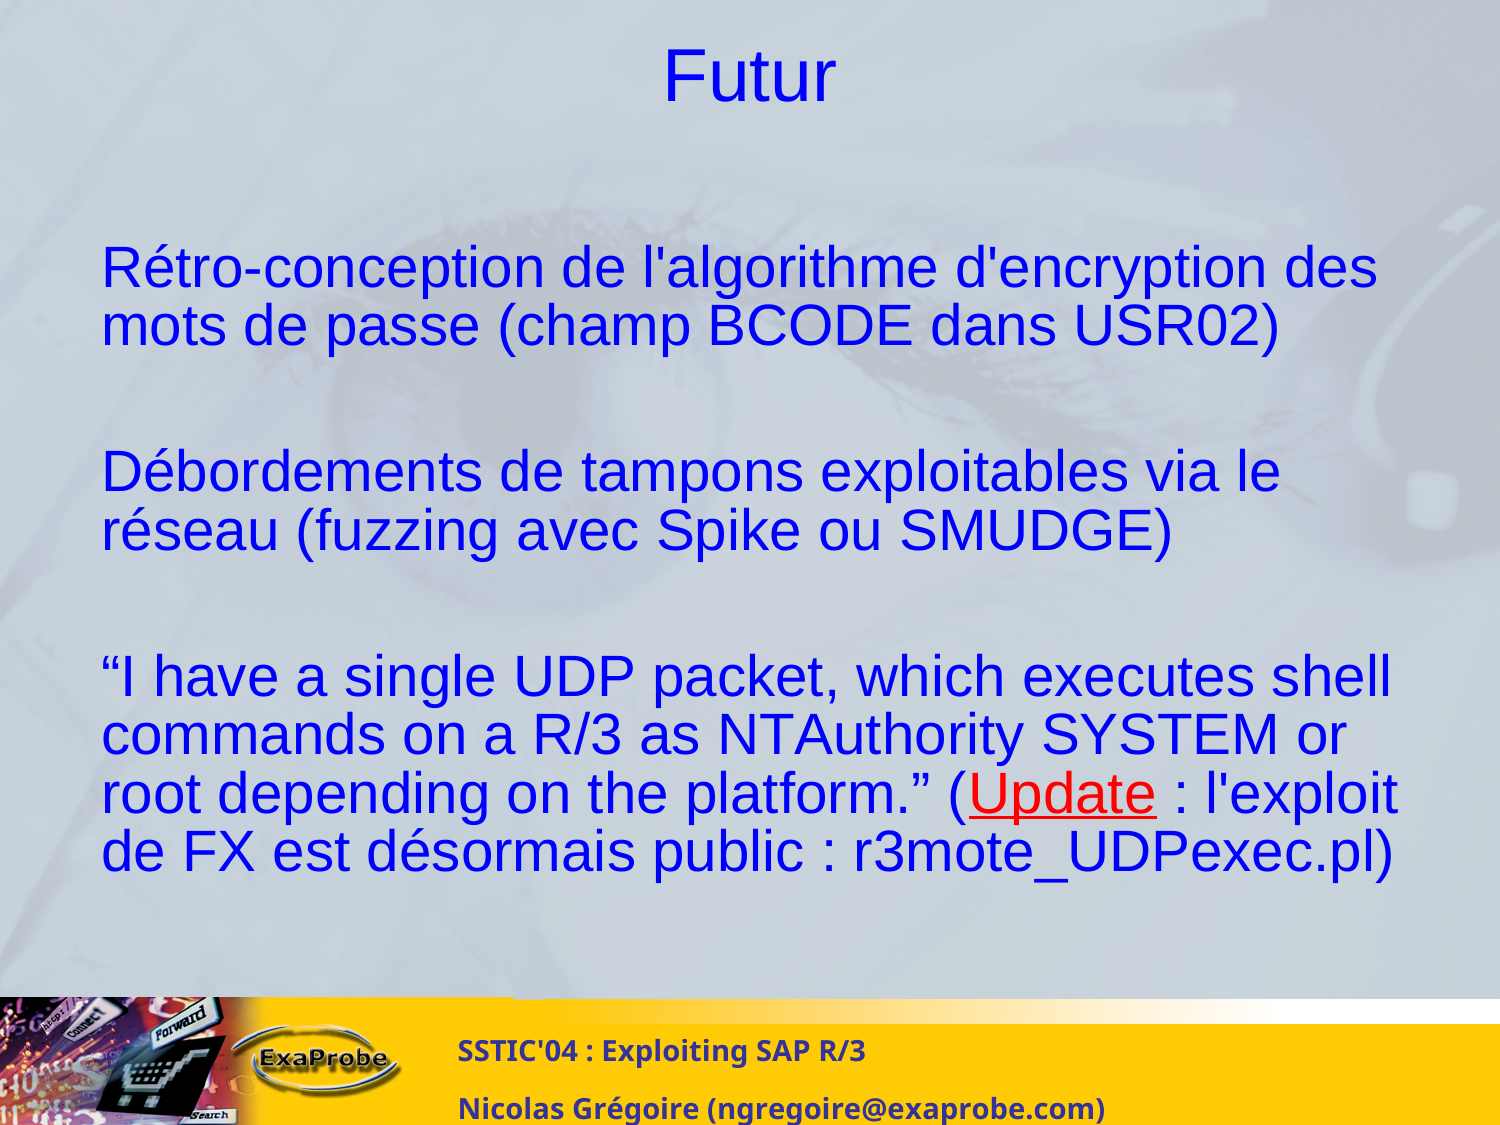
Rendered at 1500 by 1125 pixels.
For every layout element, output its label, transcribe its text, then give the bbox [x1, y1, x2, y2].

title Futur [0, 0, 1500, 152]
list Rétro-conception de l'algorithme d'encryption des mots de passe (champ BCODE dans USR02) Débordements de tampons exploitables via le réseau (fuzzing avec Spike ou SMUDGE) “I have a single UDP packet, which executes shell commands on a R/3 as NTAuthority SYSTEM or root depending on the platform.” (Update : l'exploit de FX est désormais public : r3mote_UDPexec.pl) [86, 232, 1437, 976]
